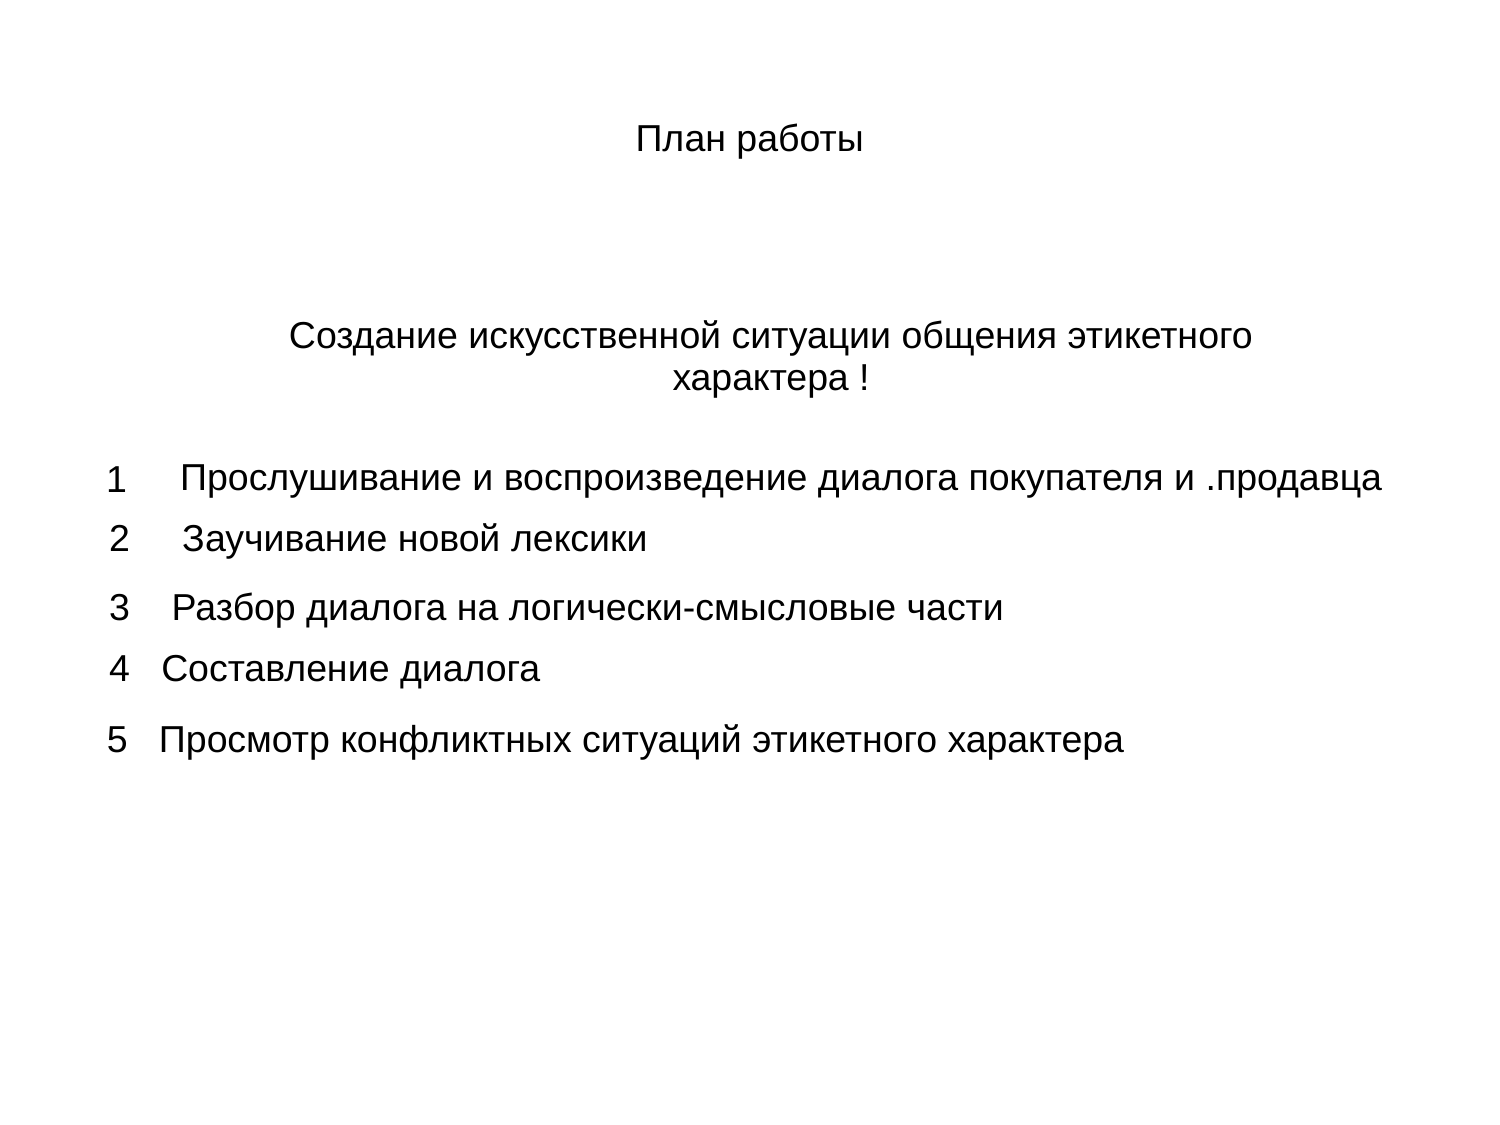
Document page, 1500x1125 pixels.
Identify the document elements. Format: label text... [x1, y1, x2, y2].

text_box 2 Заучивание новой лексики [94, 510, 663, 567]
text_box 1 [91, 450, 142, 532]
text_box 3 Разбор диалога на логически-смысловые части [94, 578, 1042, 678]
text_box 4 Составление диалога [94, 639, 557, 697]
text_box Прослушивание и воспроизведение диалога покупателя и .продавца [165, 448, 1398, 506]
text_box Создание искусственной cитуации общения этикетного характера ! [188, 307, 1354, 407]
text_box План работы [74, 44, 1425, 233]
text_box 5 Просмотр конфликтных ситуаций этикетного характера [92, 711, 1176, 769]
